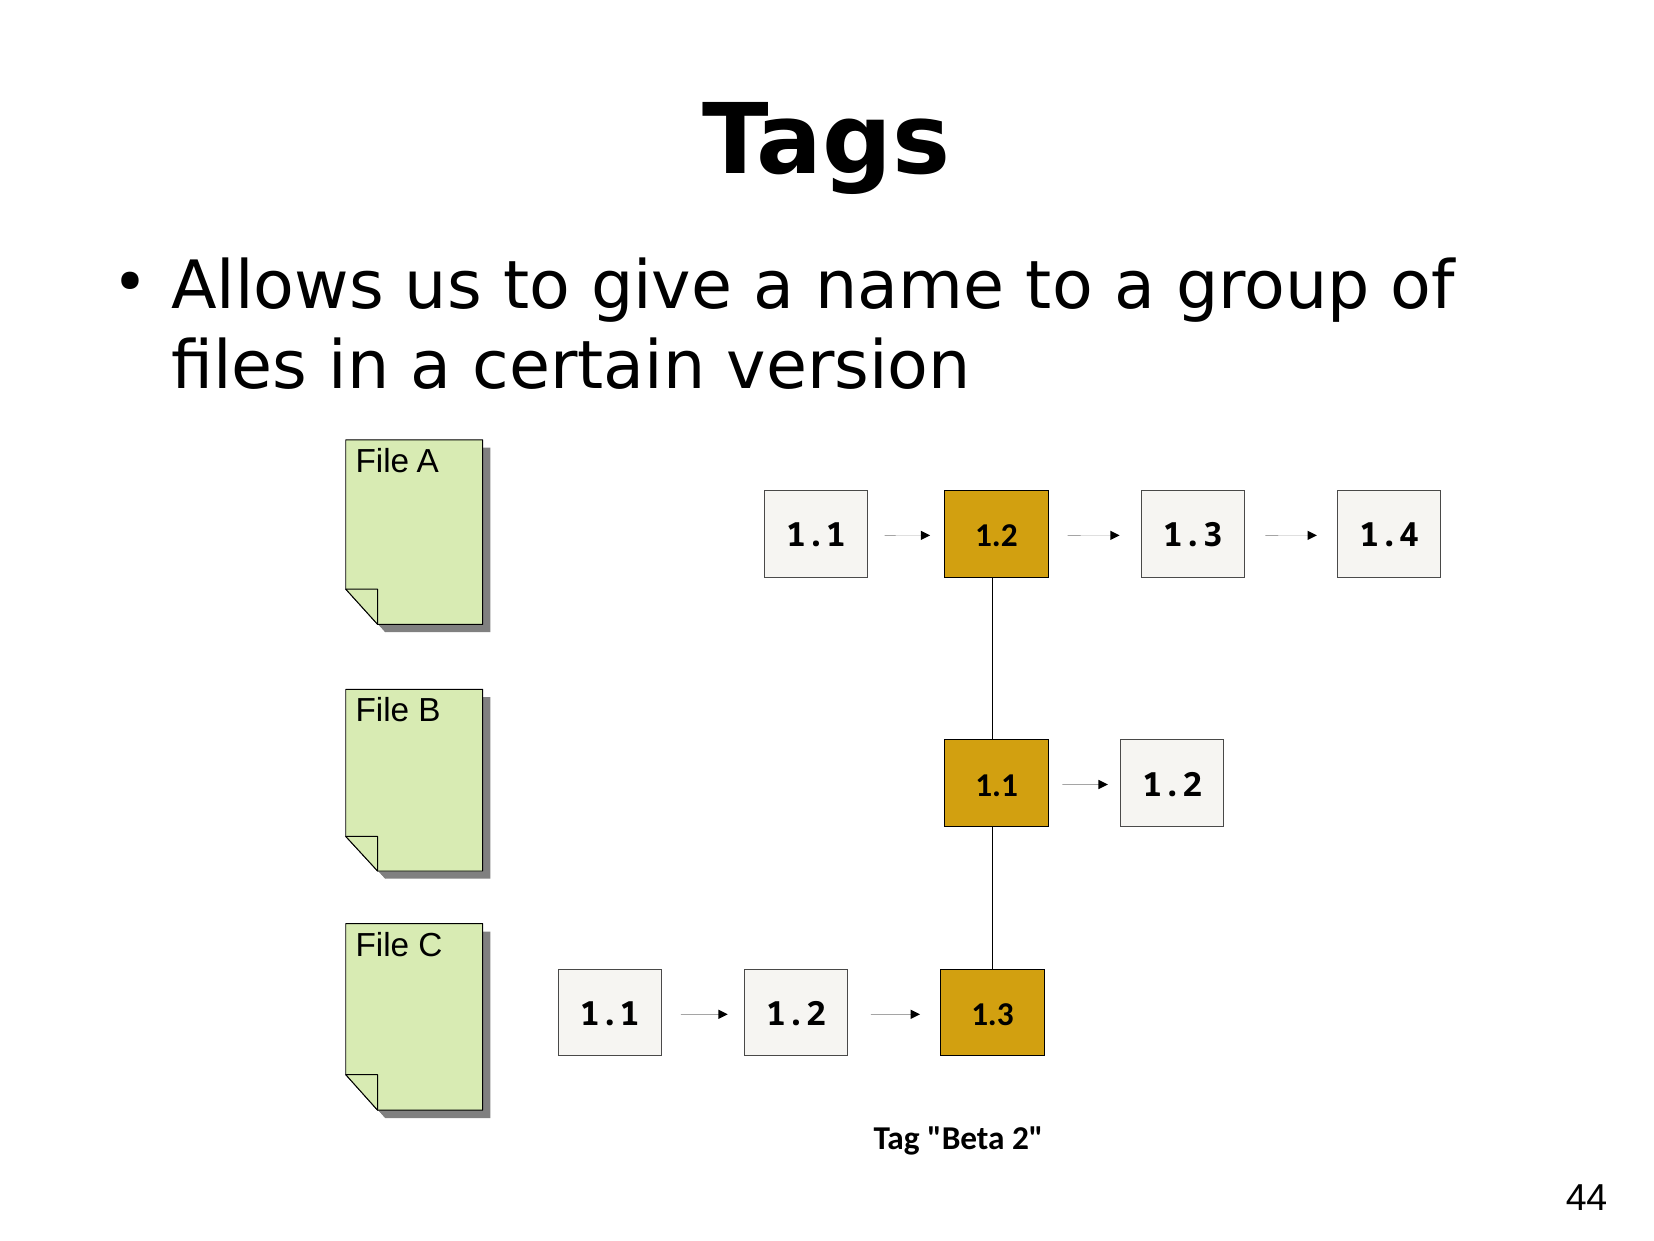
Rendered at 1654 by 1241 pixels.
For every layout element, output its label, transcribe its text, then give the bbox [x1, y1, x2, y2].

text_box 1.1 [558, 969, 662, 1056]
list Allows us to give a name to a group of files in a certain version [82, 236, 1571, 497]
picture [340, 918, 497, 1124]
text_box 1.2 [744, 969, 848, 1056]
text_box 1.2 [1120, 739, 1224, 827]
text_box 1.2 [944, 490, 1049, 578]
text_box 1.1 [944, 739, 1049, 827]
picture [340, 435, 497, 638]
picture [340, 684, 497, 885]
text_box 1.3 [940, 969, 1045, 1056]
title Tags [82, 61, 1571, 207]
text_box 1.1 [764, 490, 868, 578]
text_box 1.3 [1141, 490, 1245, 578]
text_box Tag "Beta 2" [859, 1110, 1122, 1164]
text_box 1.4 [1337, 490, 1441, 578]
